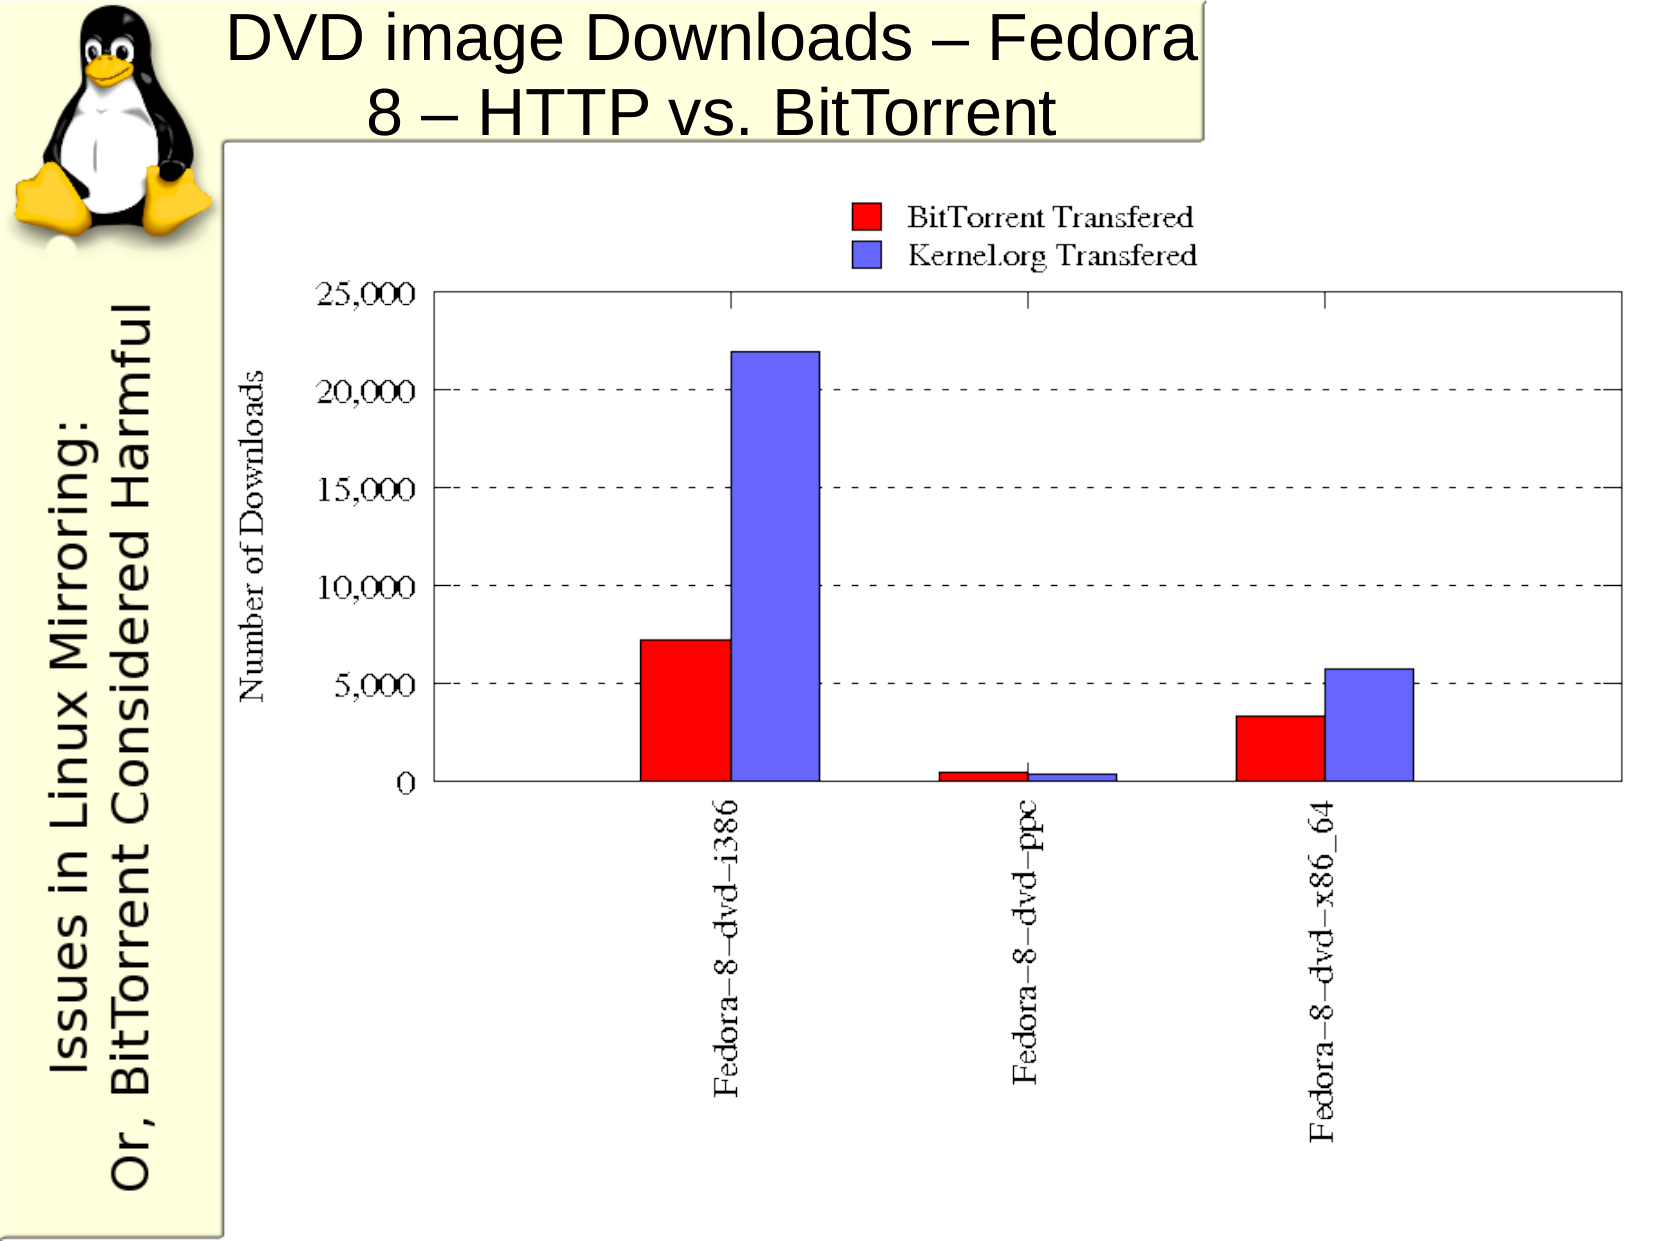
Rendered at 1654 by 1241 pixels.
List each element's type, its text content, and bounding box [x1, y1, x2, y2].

title DVD image Downloads – Fedora 8 – HTTP vs. BitTorrent [224, 0, 1200, 151]
picture [0, 0, 1654, 1241]
